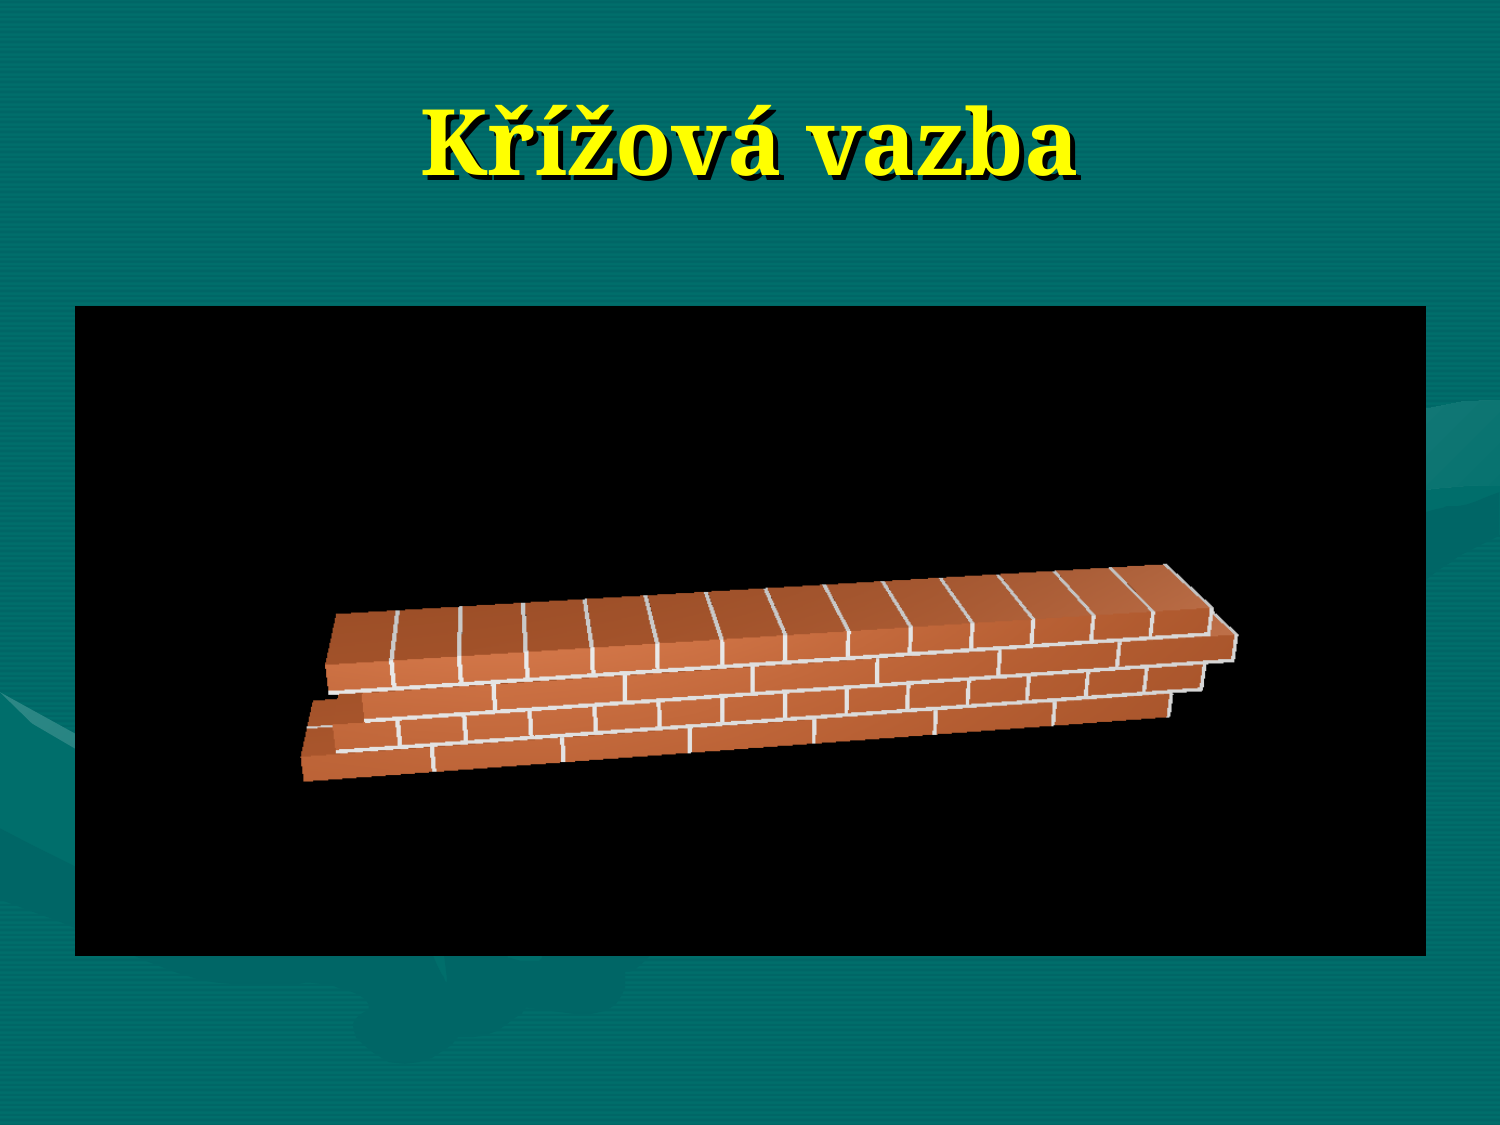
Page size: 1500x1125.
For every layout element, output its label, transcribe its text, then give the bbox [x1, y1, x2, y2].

title Křížová vazba [75, 45, 1426, 233]
picture [75, 306, 1426, 956]
